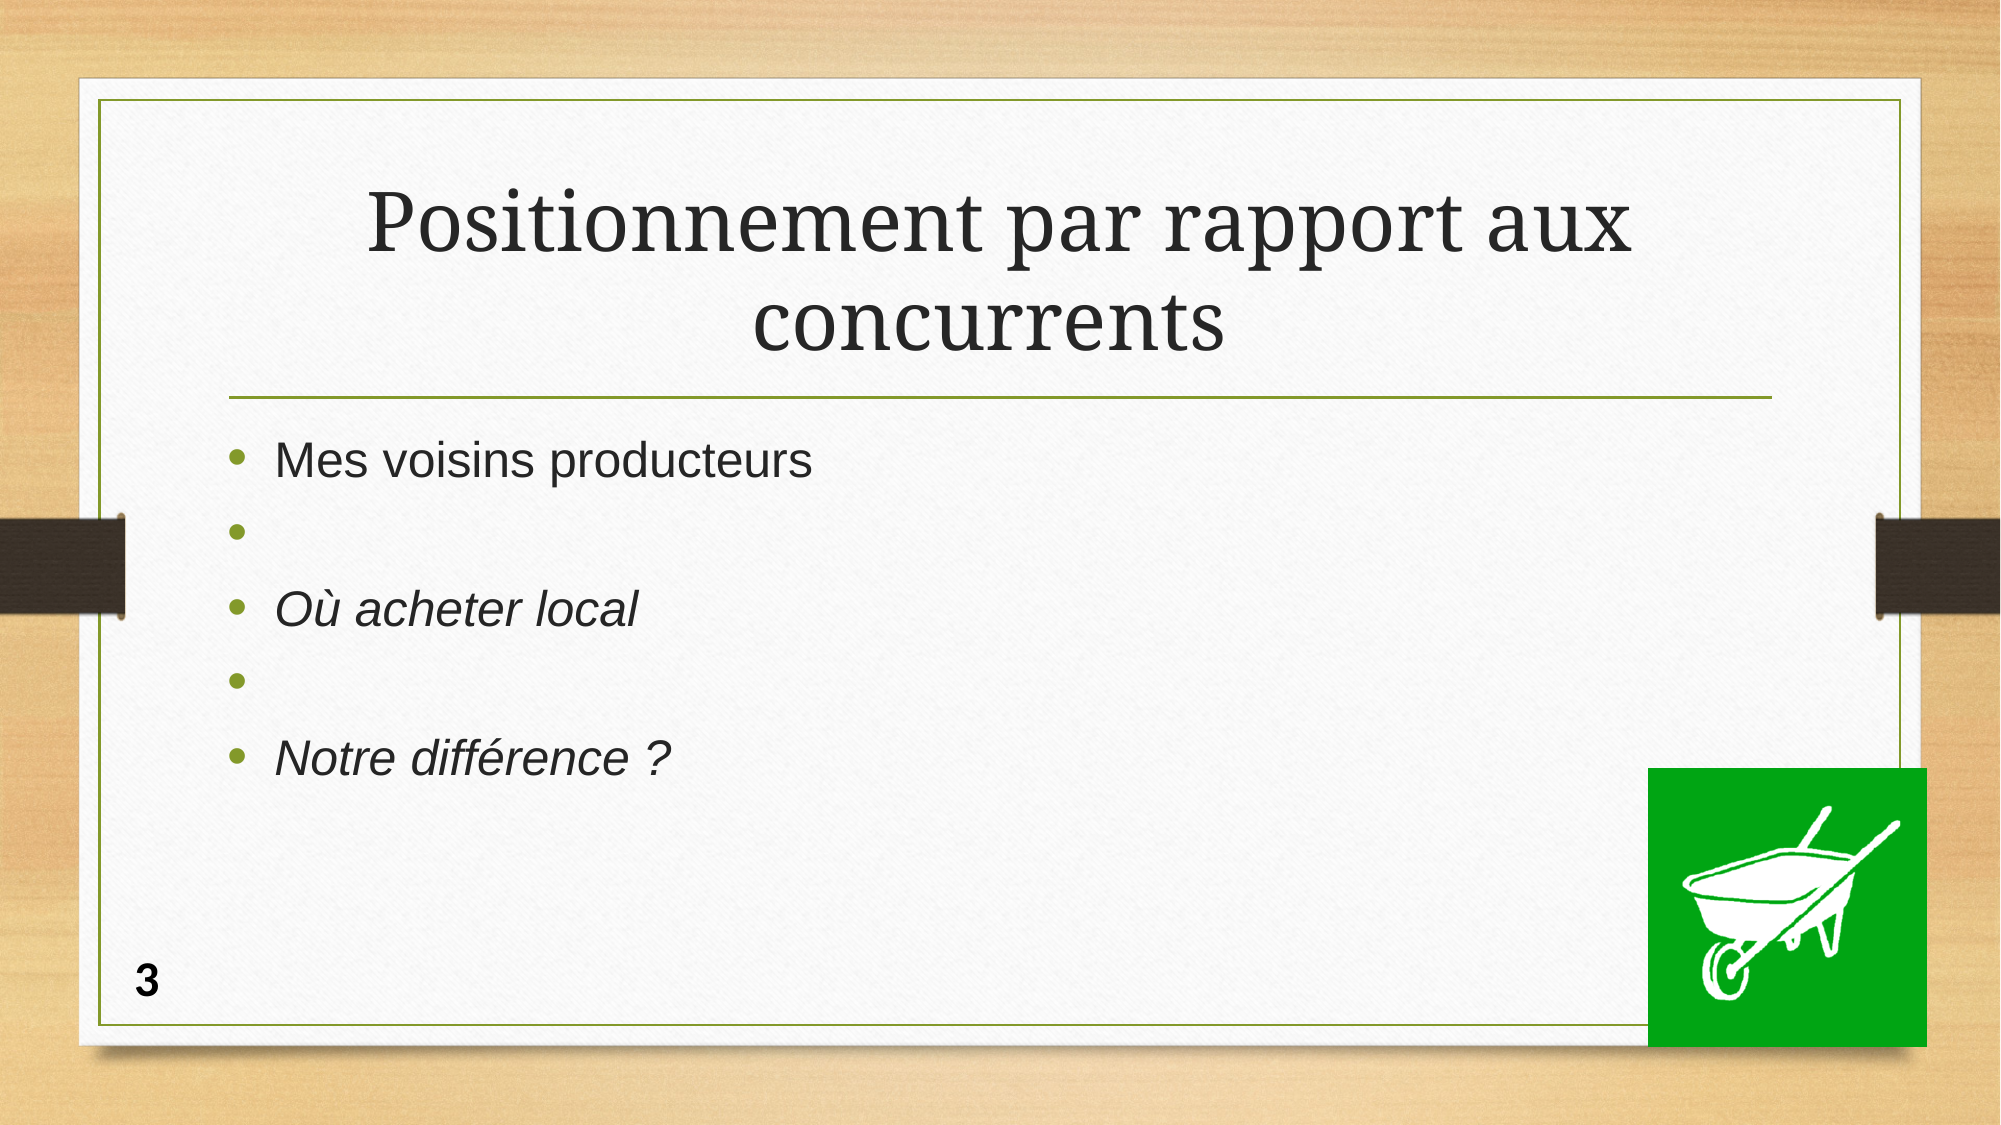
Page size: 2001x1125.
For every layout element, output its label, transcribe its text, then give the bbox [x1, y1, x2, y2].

text_box 3 [119, 939, 245, 1016]
list Mes voisins producteurs Où acheter local Notre différence ? [212, 419, 1788, 964]
title Positionnement par rapport aux concurrents [212, 161, 1788, 376]
picture [1648, 768, 1927, 1047]
